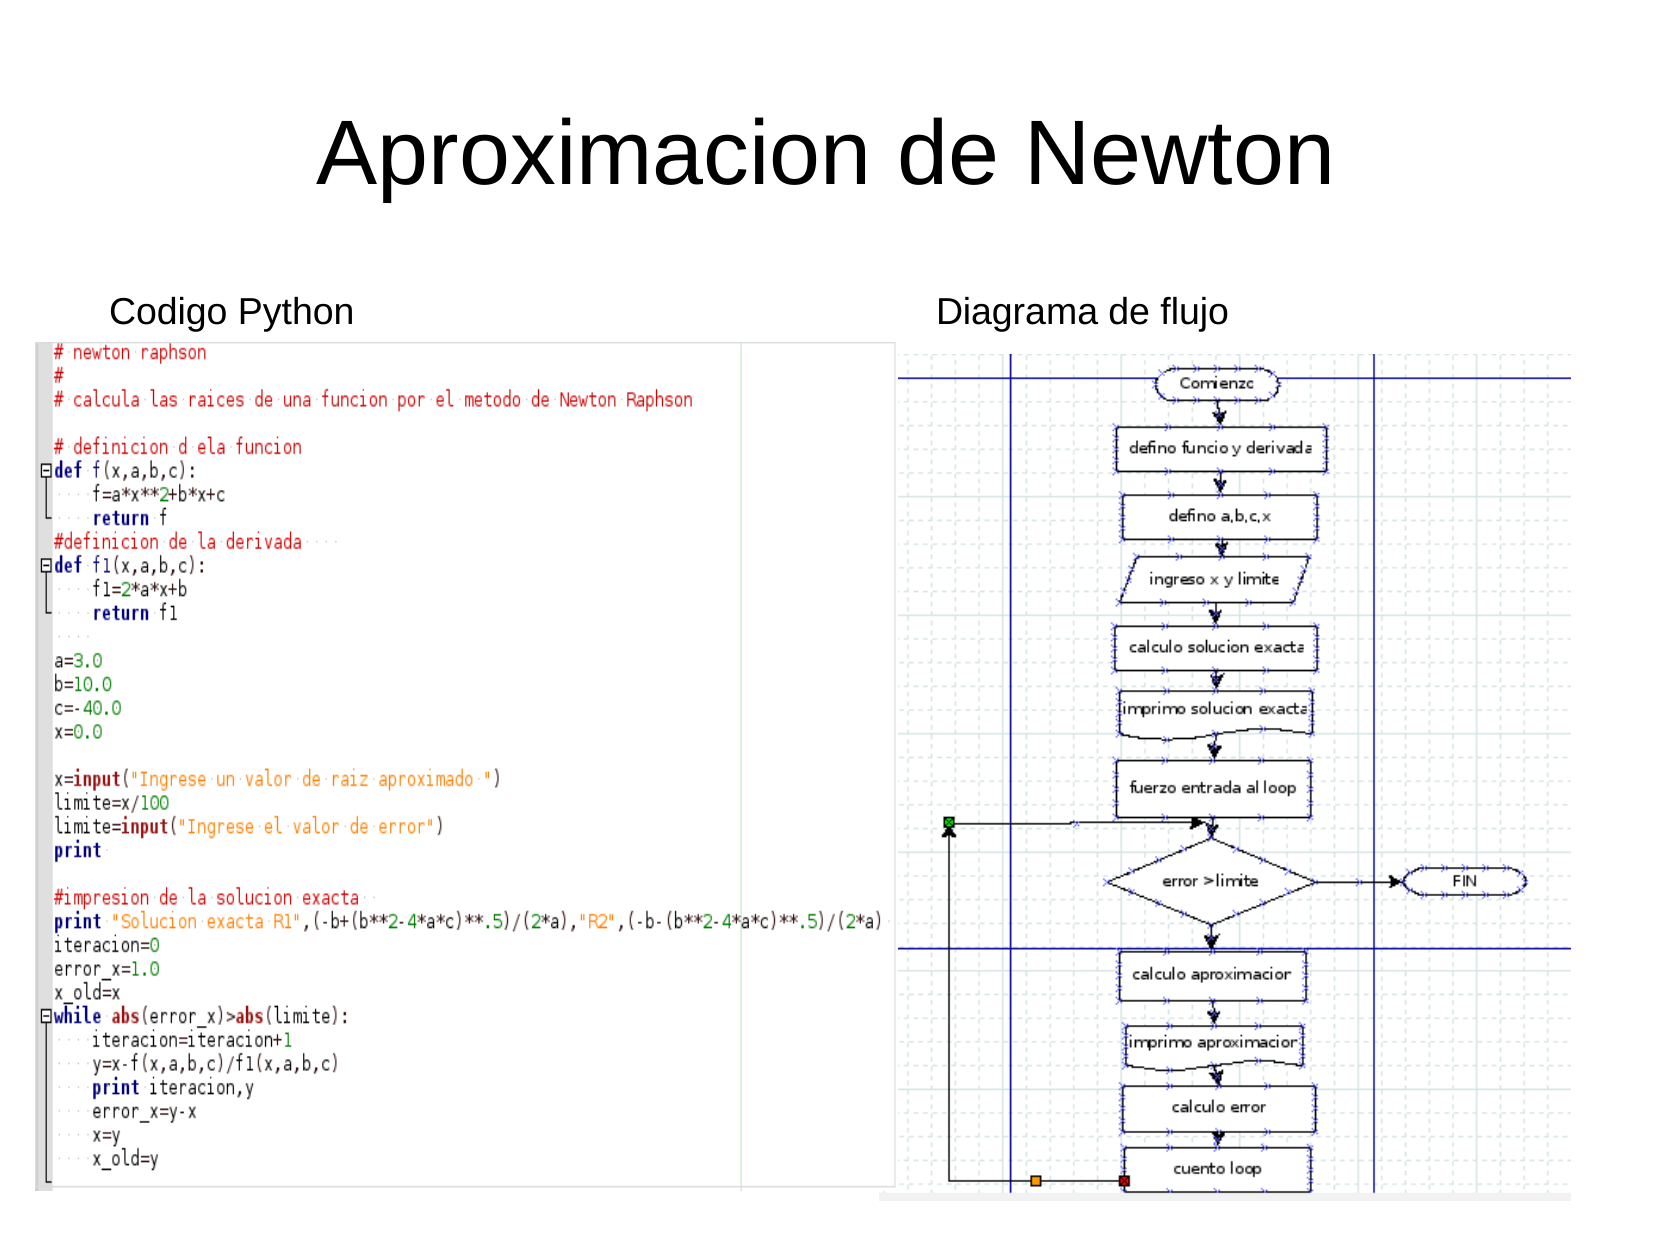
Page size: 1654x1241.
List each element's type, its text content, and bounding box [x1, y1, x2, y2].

text_box Diagrama de flujo [921, 283, 1536, 341]
text_box Codigo Python [94, 283, 709, 341]
title Aproximacion de Newton [82, 49, 1571, 257]
picture [35, 342, 1571, 1201]
